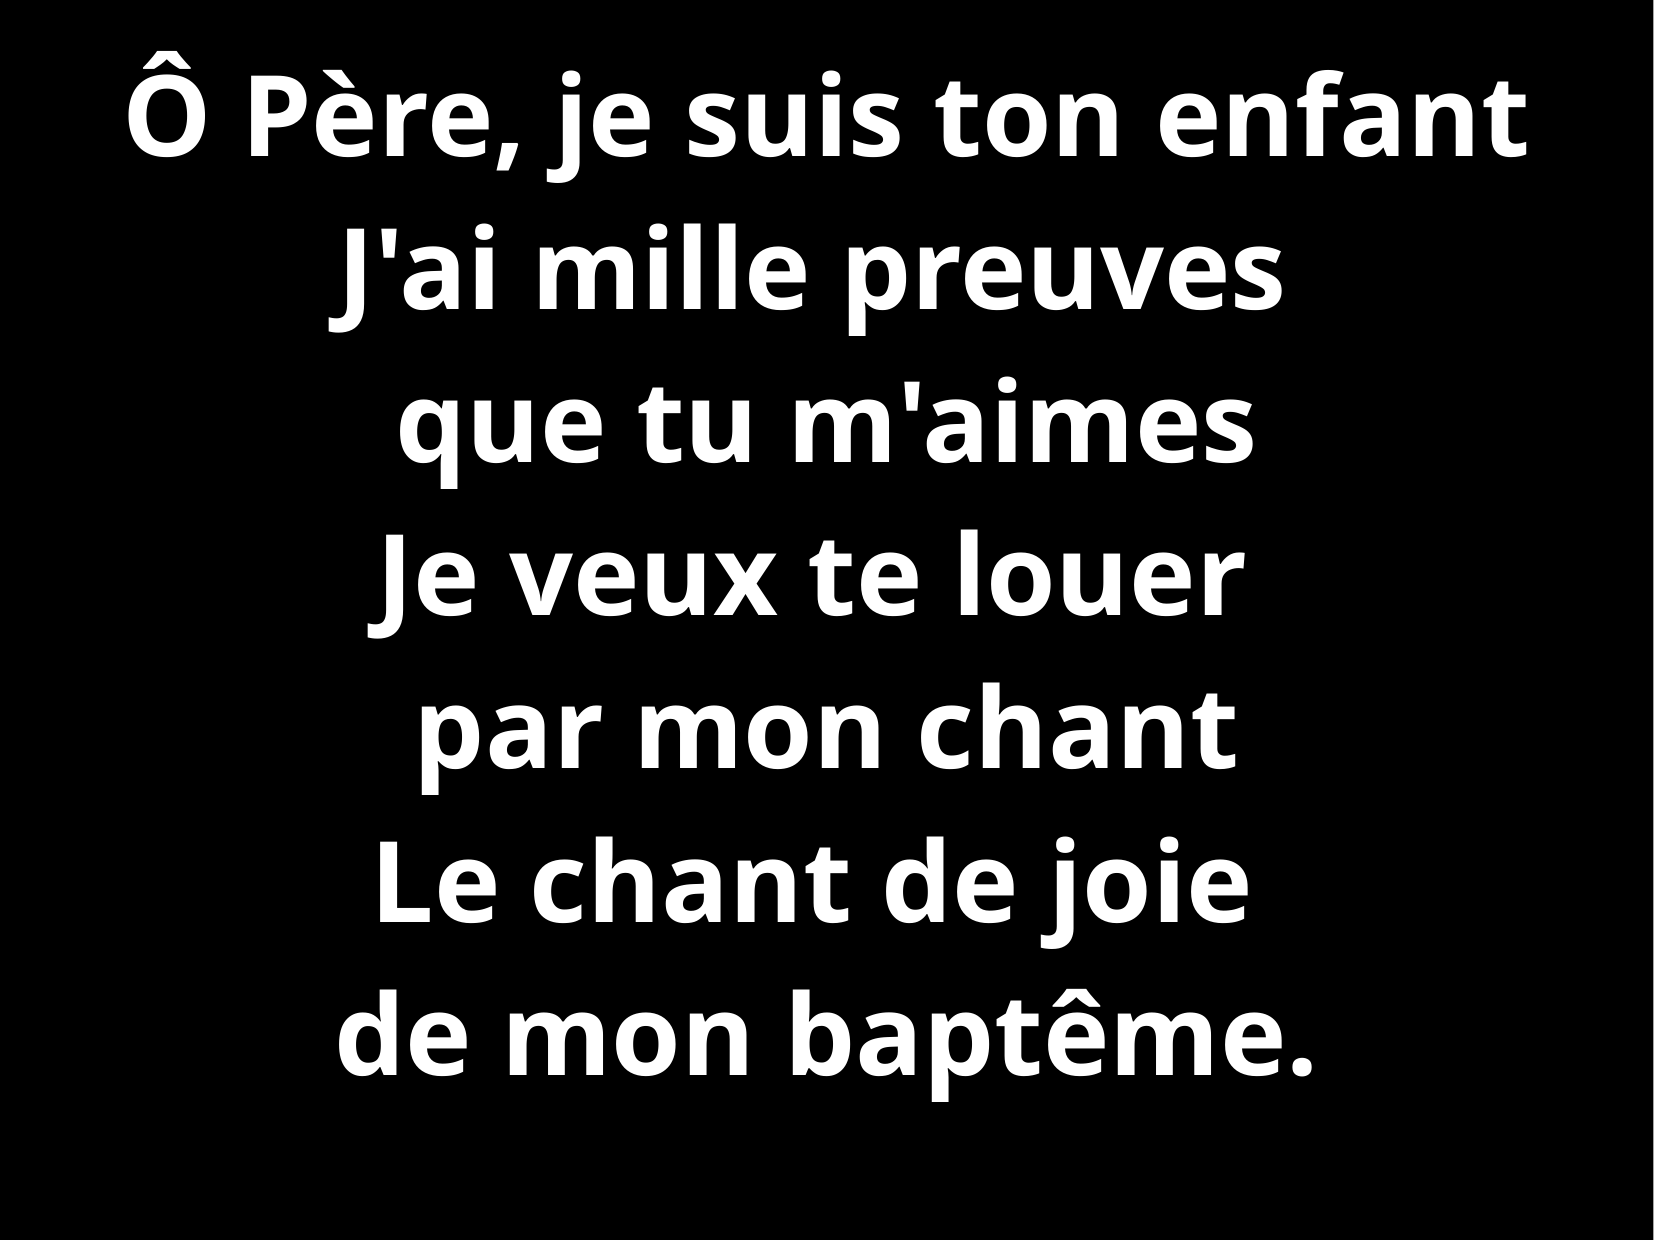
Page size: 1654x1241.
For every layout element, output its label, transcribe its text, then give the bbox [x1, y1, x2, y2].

subtitle Ô Père, je suis ton enfant J'ai mille preuves que tu m'aimes Je veux te louer par mon chant Le chant de joie de mon baptême. [23, 0, 1630, 1241]
